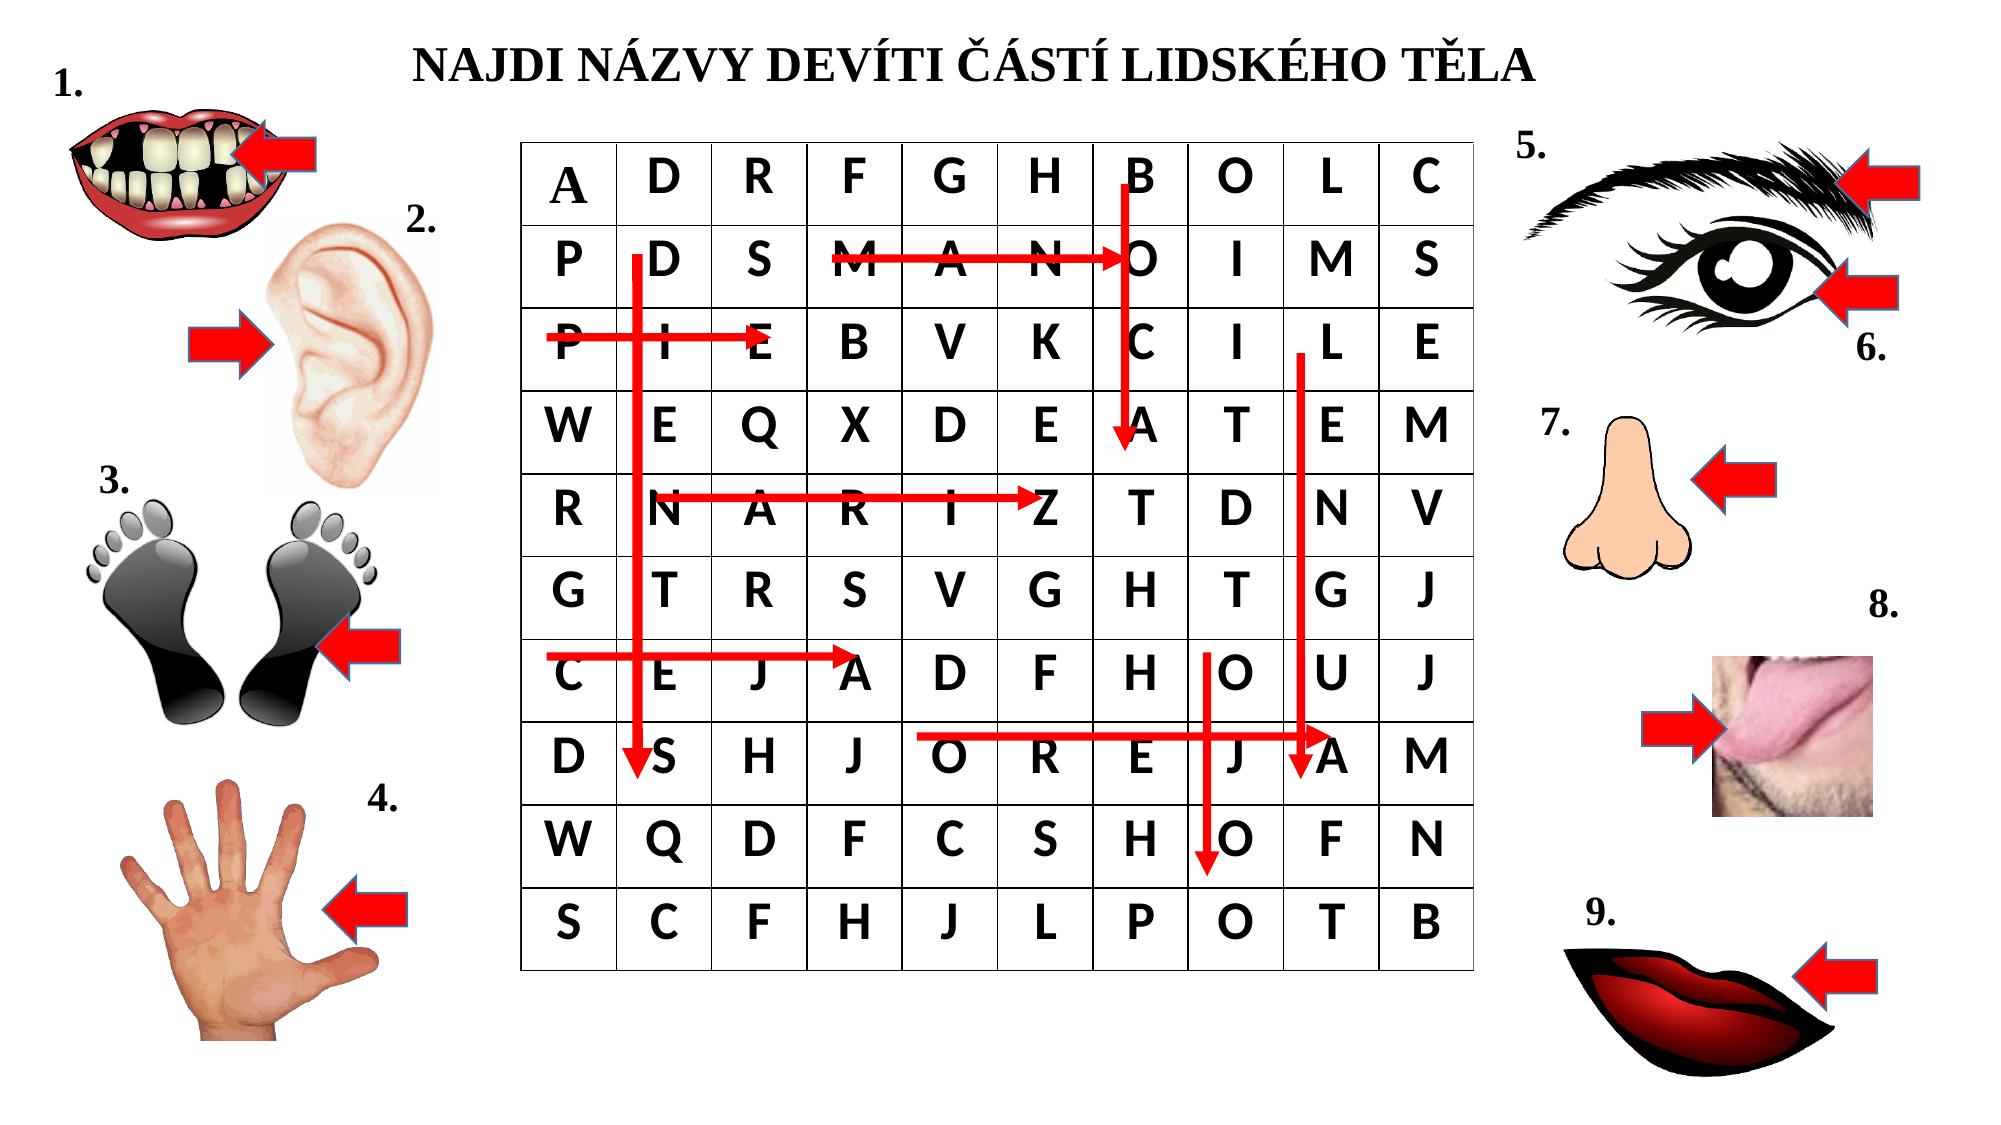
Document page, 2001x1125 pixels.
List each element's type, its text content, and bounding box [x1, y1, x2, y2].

text_box [1792, 943, 1878, 1011]
text_box [1813, 259, 1899, 321]
picture [120, 779, 379, 1041]
picture [1521, 141, 1878, 338]
text_box [315, 612, 400, 681]
text_box 7. [1524, 385, 1589, 452]
text_box [322, 876, 408, 944]
text_box 8. [1853, 568, 1917, 634]
text_box 2. [390, 183, 455, 249]
text_box 6. [1841, 310, 1905, 377]
text_box 5. [1500, 109, 1565, 175]
picture [1563, 944, 1835, 1081]
text_box 9. [1570, 876, 1634, 942]
text_box [1691, 446, 1776, 514]
chart [520, 141, 1476, 972]
picture [1827, 944, 1835, 959]
text_box 4. [352, 762, 416, 829]
text_box 3. [84, 444, 148, 510]
text_box 1. [37, 46, 101, 113]
text_box [1834, 149, 1920, 217]
text_box NAJDI NÁZVY DEVÍTI ČÁSTÍ LIDSKÉHO TĚLA [315, 23, 1634, 99]
text_box [231, 121, 316, 189]
text_box [1642, 695, 1727, 763]
picture [1563, 416, 1692, 580]
picture [1712, 656, 1873, 817]
picture [69, 109, 442, 728]
text_box [188, 310, 274, 379]
